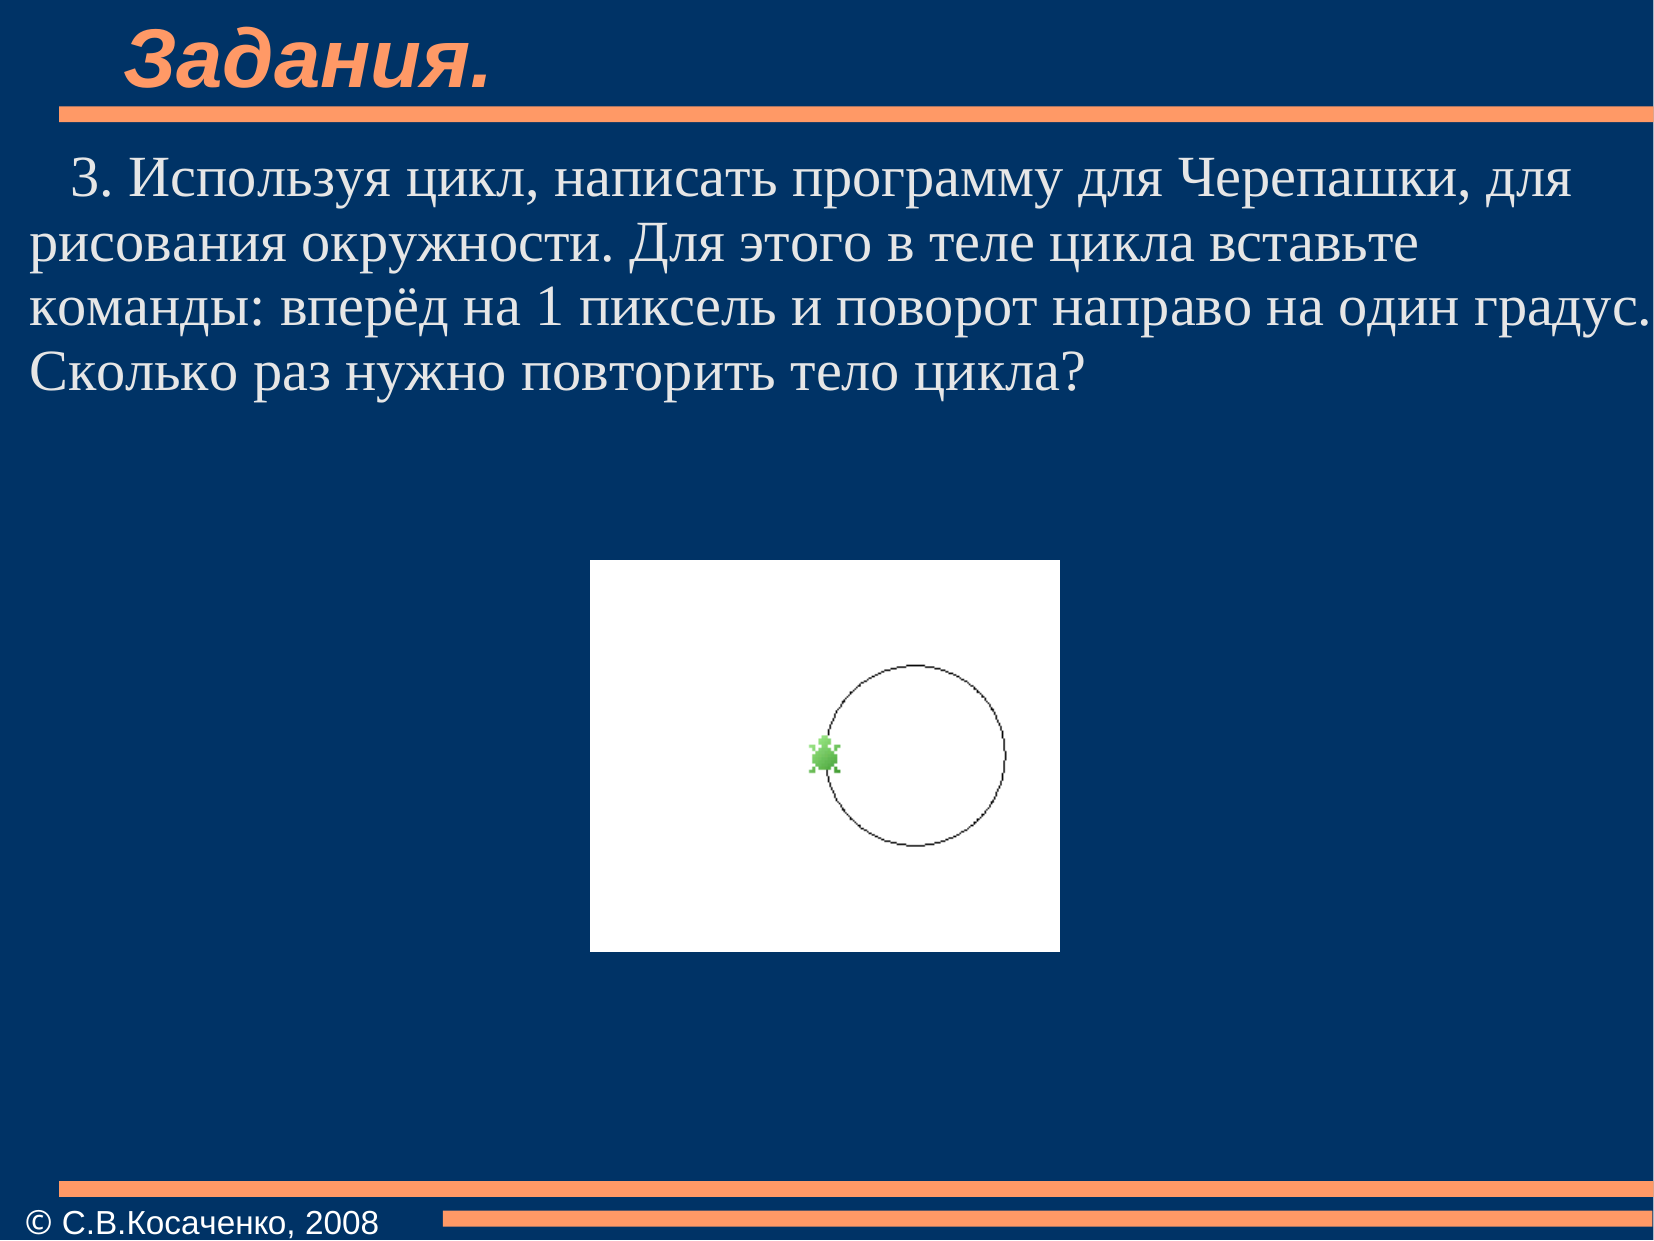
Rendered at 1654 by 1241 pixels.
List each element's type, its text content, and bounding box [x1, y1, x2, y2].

list 3. Используя цикл, написать программу для Черепашки, для рисования окружности. Для этого в теле цикла вставьте команды: вперёд на 1 пиксель и поворот направо на один градус. Сколько раз нужно повторить тело цикла? [29, 144, 1654, 484]
picture [590, 560, 1060, 952]
title Задания. [123, 0, 1536, 119]
